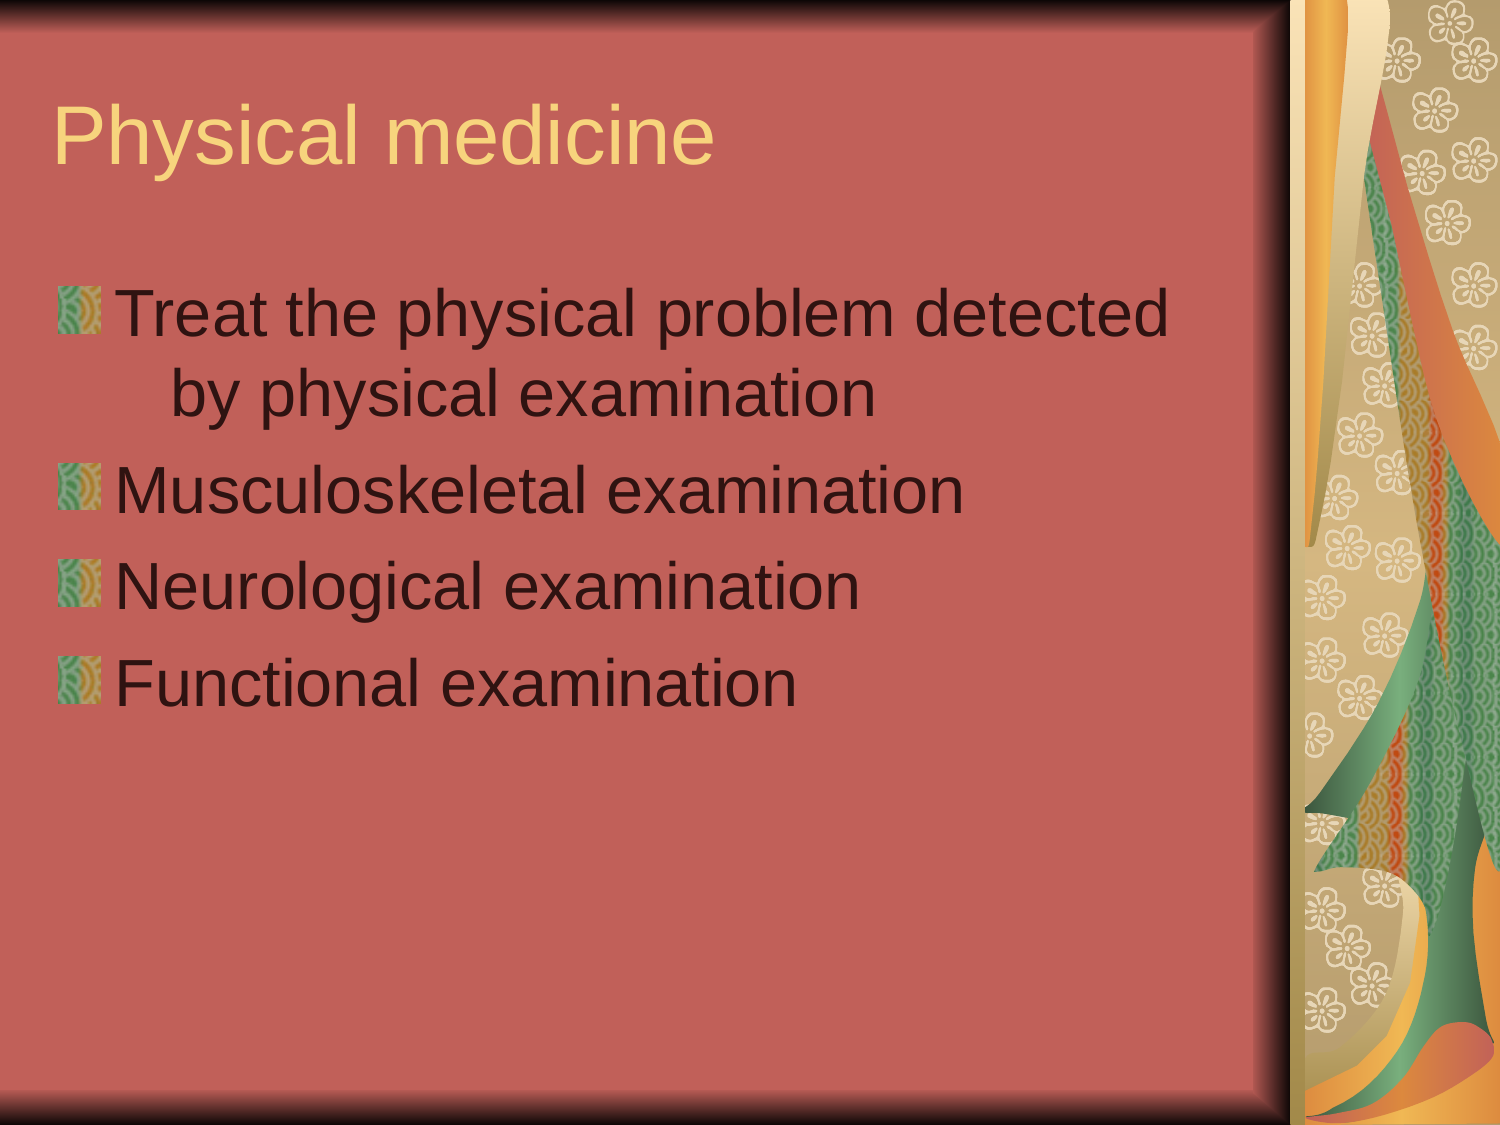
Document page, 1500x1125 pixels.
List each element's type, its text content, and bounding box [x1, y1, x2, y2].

list Treat the physical problem detected by physical examination Musculoskeletal examination Neurological examination Functional examination [43, 262, 1255, 1001]
title Physical medicine [35, 37, 1263, 225]
